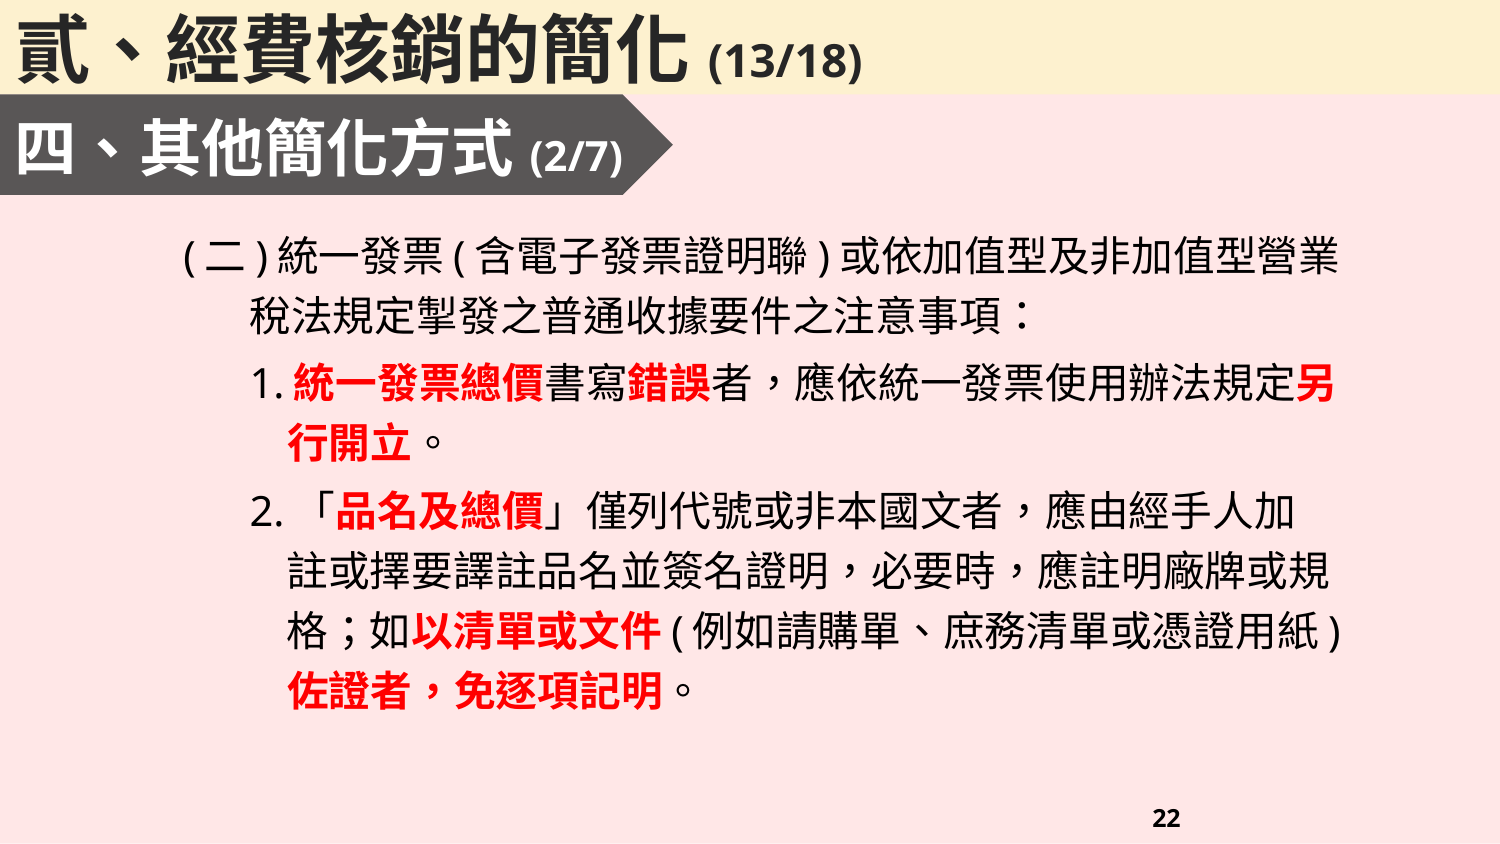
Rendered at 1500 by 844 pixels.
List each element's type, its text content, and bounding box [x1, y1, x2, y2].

text_box [0, 94, 1500, 844]
text_box 21 [1137, 671, 1498, 844]
list (二)統一發票(含電子發票證明聯)或依加值型及非加值型營業稅法規定掣發之普通收據要件之注意事項： 1.統一發票總價書寫錯誤者，應依統一發票使用辦法規定另 行開立。 2.「品名及總價」僅列代號或非本國文者，應由經手人加 註或擇要譯註品名並簽名證明，必要時，應註明廠牌或規 格；如以清單或文件(例如請購單、庶務清單或憑證用紙) 佐證者，免逐項記明。 [101, 212, 1389, 773]
text_box 四、其他簡化方式(2/7) [0, 97, 648, 195]
text_box 貳、經費核銷的簡化(13/18) [0, 0, 1500, 95]
